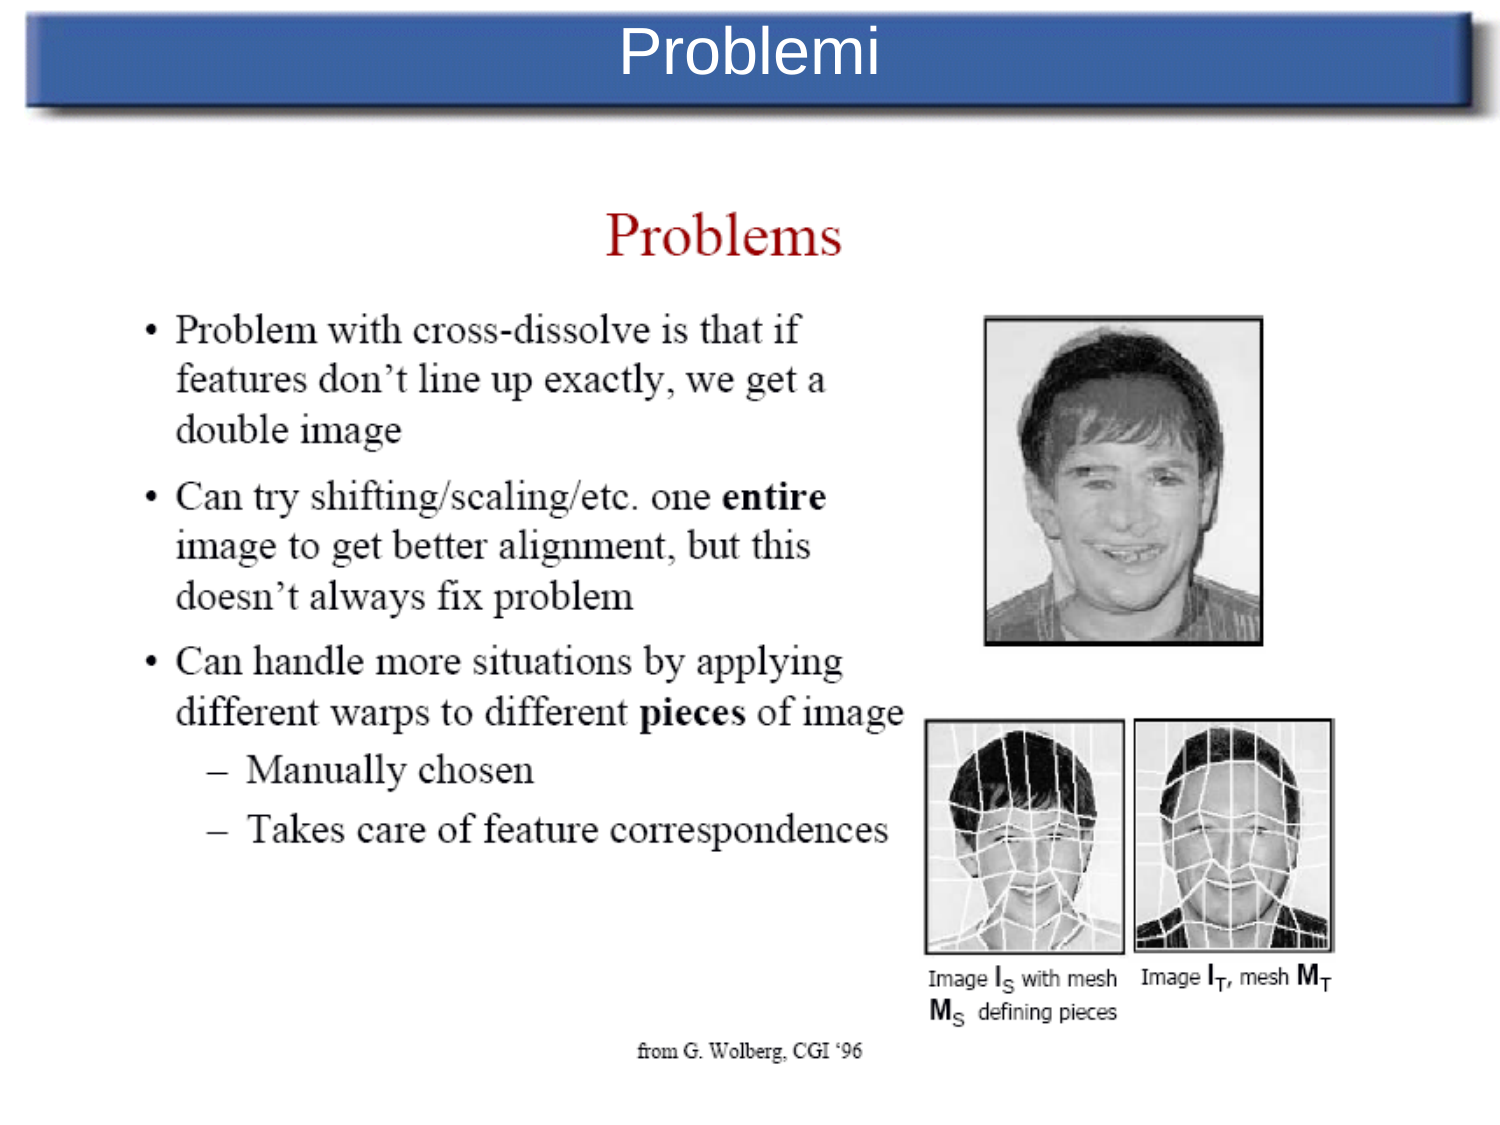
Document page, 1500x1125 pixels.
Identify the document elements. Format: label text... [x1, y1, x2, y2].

picture [75, 149, 1388, 1092]
text_box Problemi [603, 0, 897, 96]
picture [24, 9, 1500, 125]
